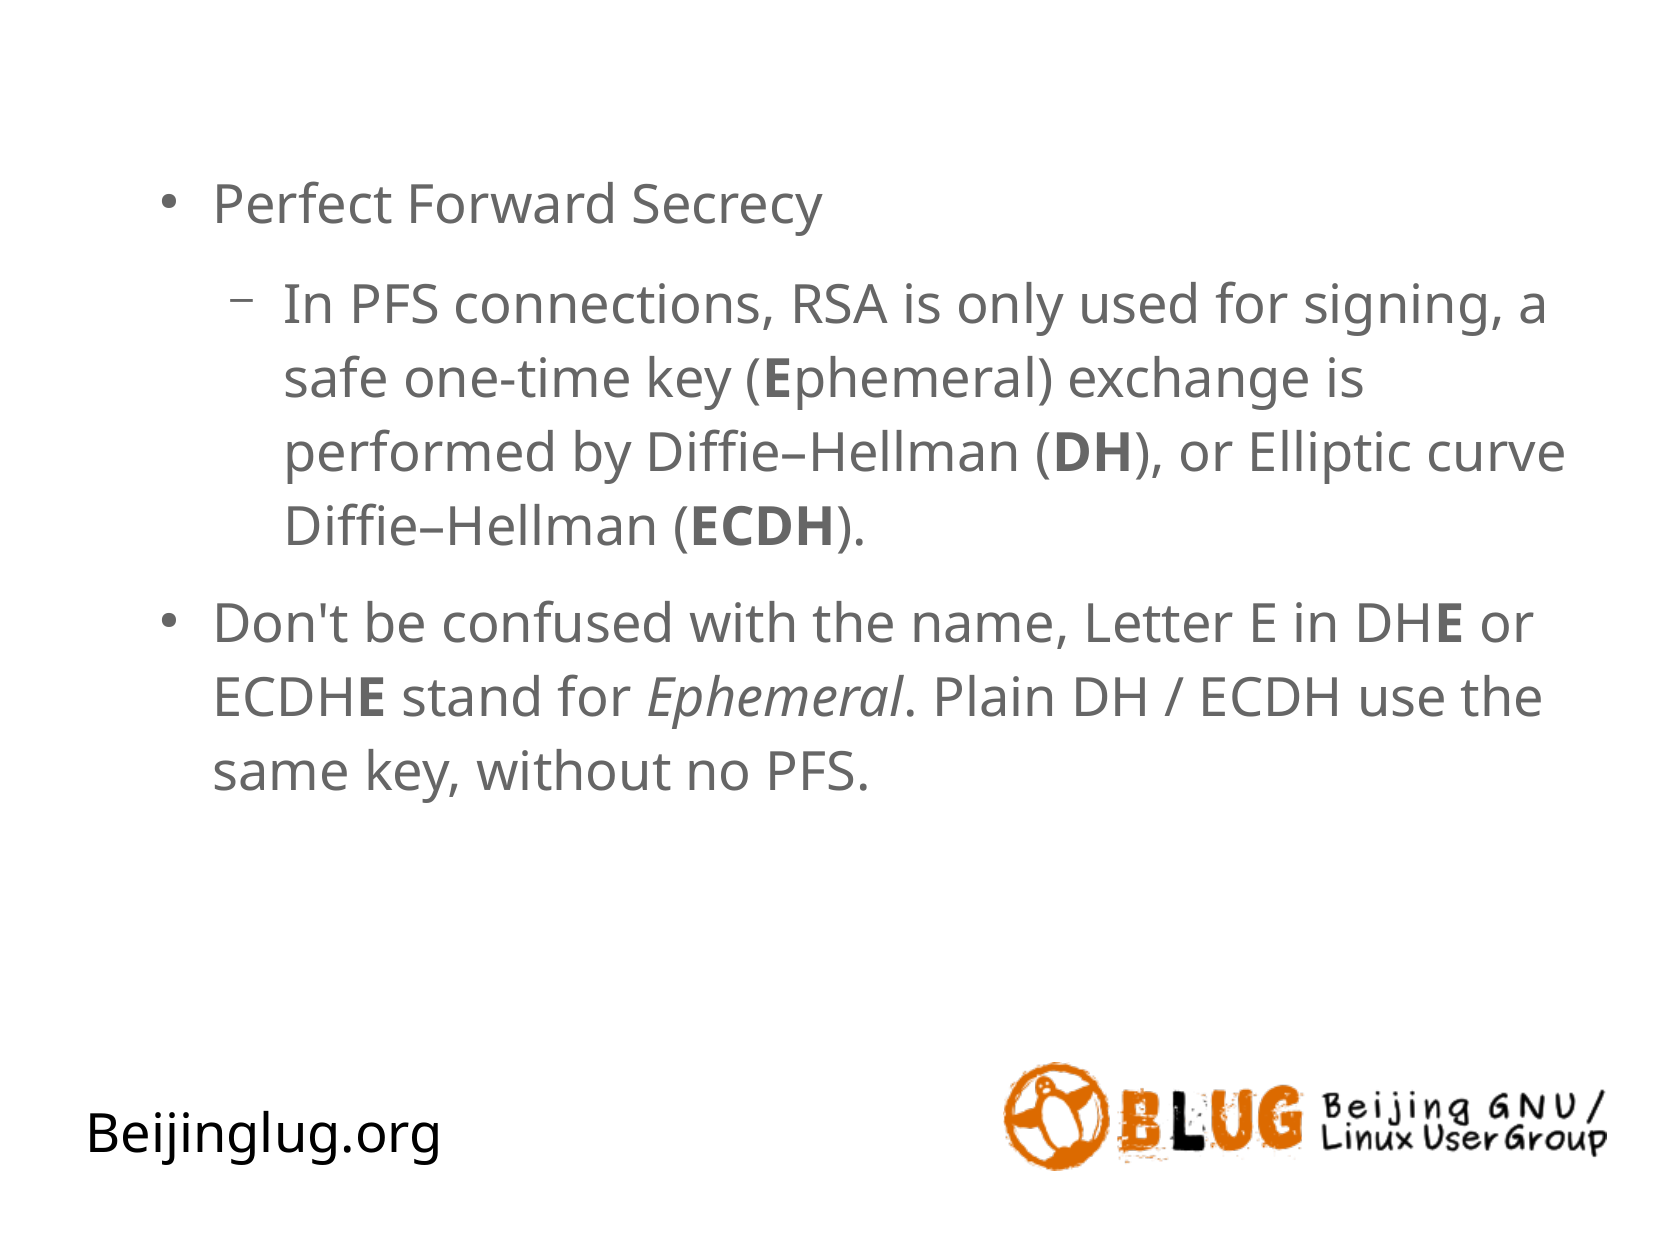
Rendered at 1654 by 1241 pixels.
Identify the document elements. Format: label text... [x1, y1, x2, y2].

picture [1003, 1107, 1607, 1171]
list Perfect Forward Secrecy In PFS connections, RSA is only used for signing, a safe one-time key (Ephemeral) exchange is performed by Diffie–Hellman (DH), or Elliptic curve Diffie–Hellman (ECDH). Don't be confused with the name, Letter E in DHE or ECDHE stand for Ephemeral. Plain DH / ECDH use the same key, without no PFS. [141, 165, 1615, 1107]
